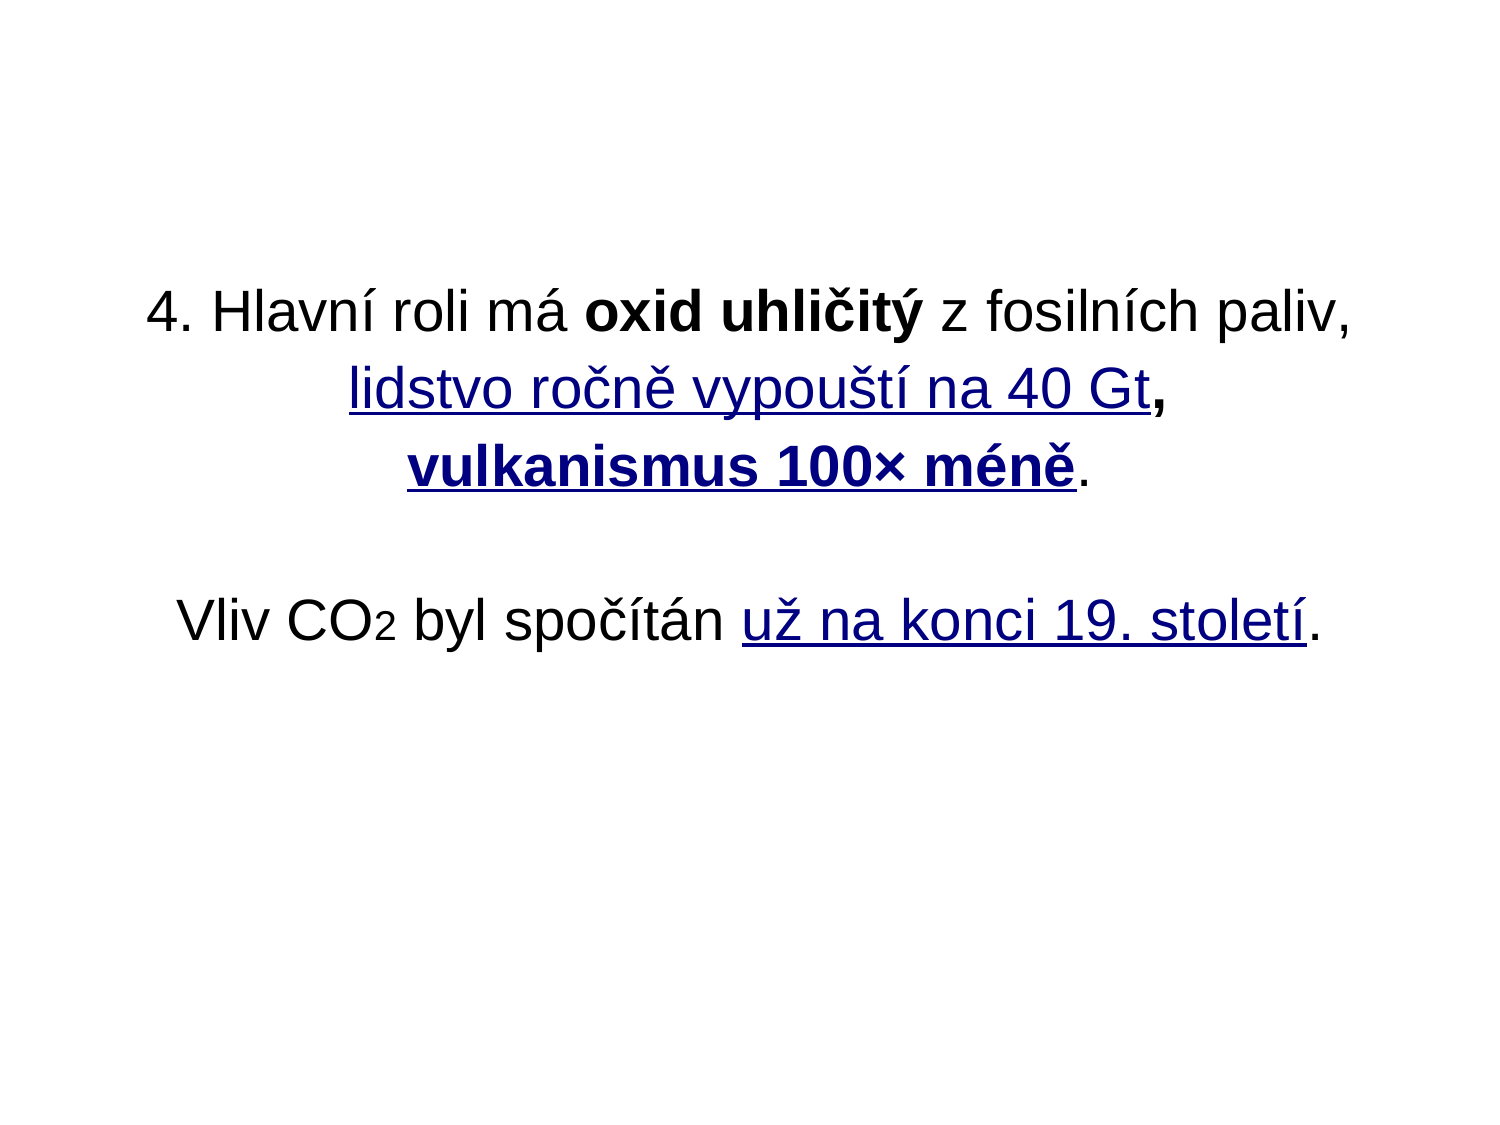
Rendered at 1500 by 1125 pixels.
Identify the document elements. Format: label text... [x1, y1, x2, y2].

subtitle 4. Hlavní roli má oxid uhličitý z fosilních paliv, lidstvo ročně vypouští na 40 Gt, vulkanismus 100× méně. Vliv CO2 byl spočítán už na konci 19. století. [75, 21, 1425, 915]
